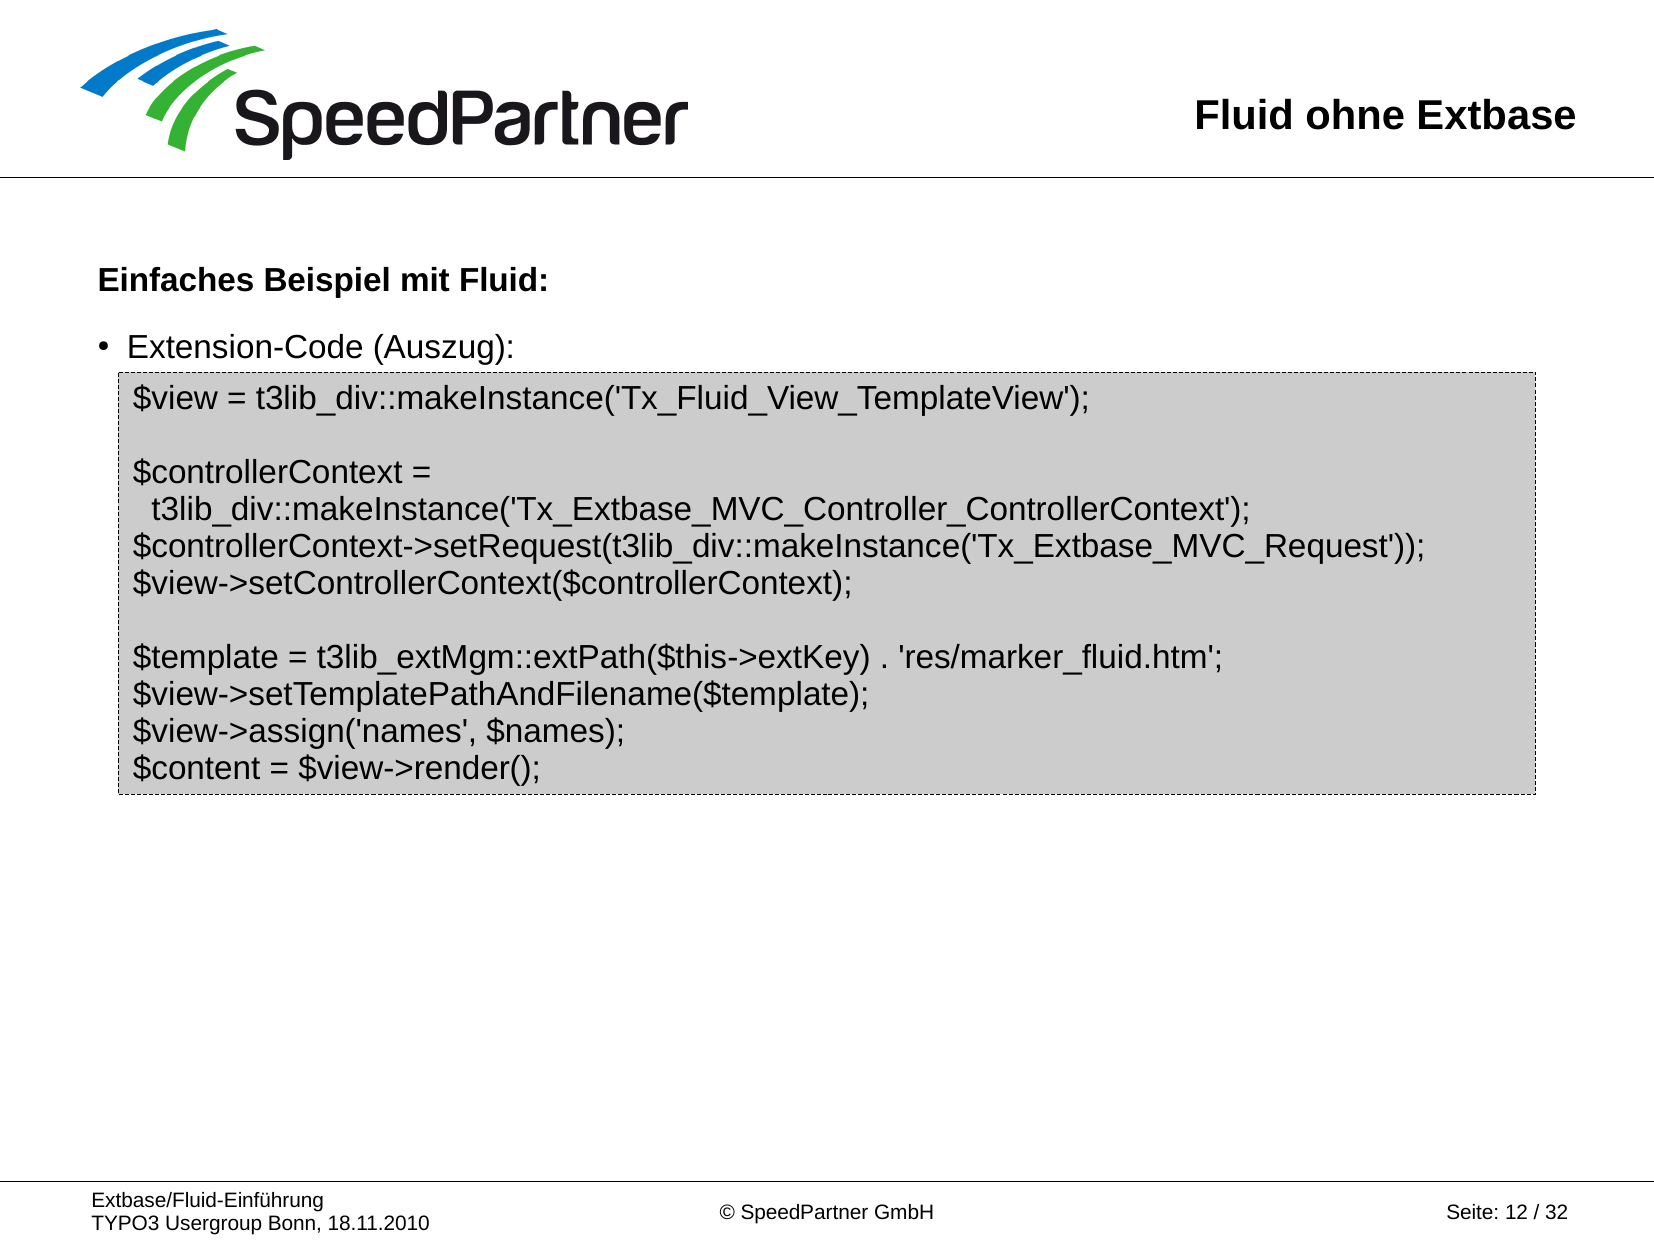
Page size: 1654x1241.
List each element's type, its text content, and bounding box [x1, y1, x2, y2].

text_box Einfaches Beispiel mit Fluid: Extension-Code (Auszug): [82, 253, 1565, 1151]
title Fluid ohne Extbase [590, 70, 1577, 160]
text_box $view = t3lib_div::makeInstance('Tx_Fluid_View_TemplateView'); $controllerContext = t3lib_div::makeInstance('Tx_Extbase_MVC_Controller_ControllerContext'); $controllerContext->setRequest(t3lib_div::makeInstance('Tx_Extbase_MVC_Request')); $view->setControllerContext($controllerContext); $template = t3lib_extMgm::extPath($this->extKey) . 'res/marker_fluid.htm'; $view->setTemplatePathAndFilename($template); $view->assign('names', $names); $content = $view->render(); [118, 372, 1536, 795]
picture [80, 29, 688, 160]
